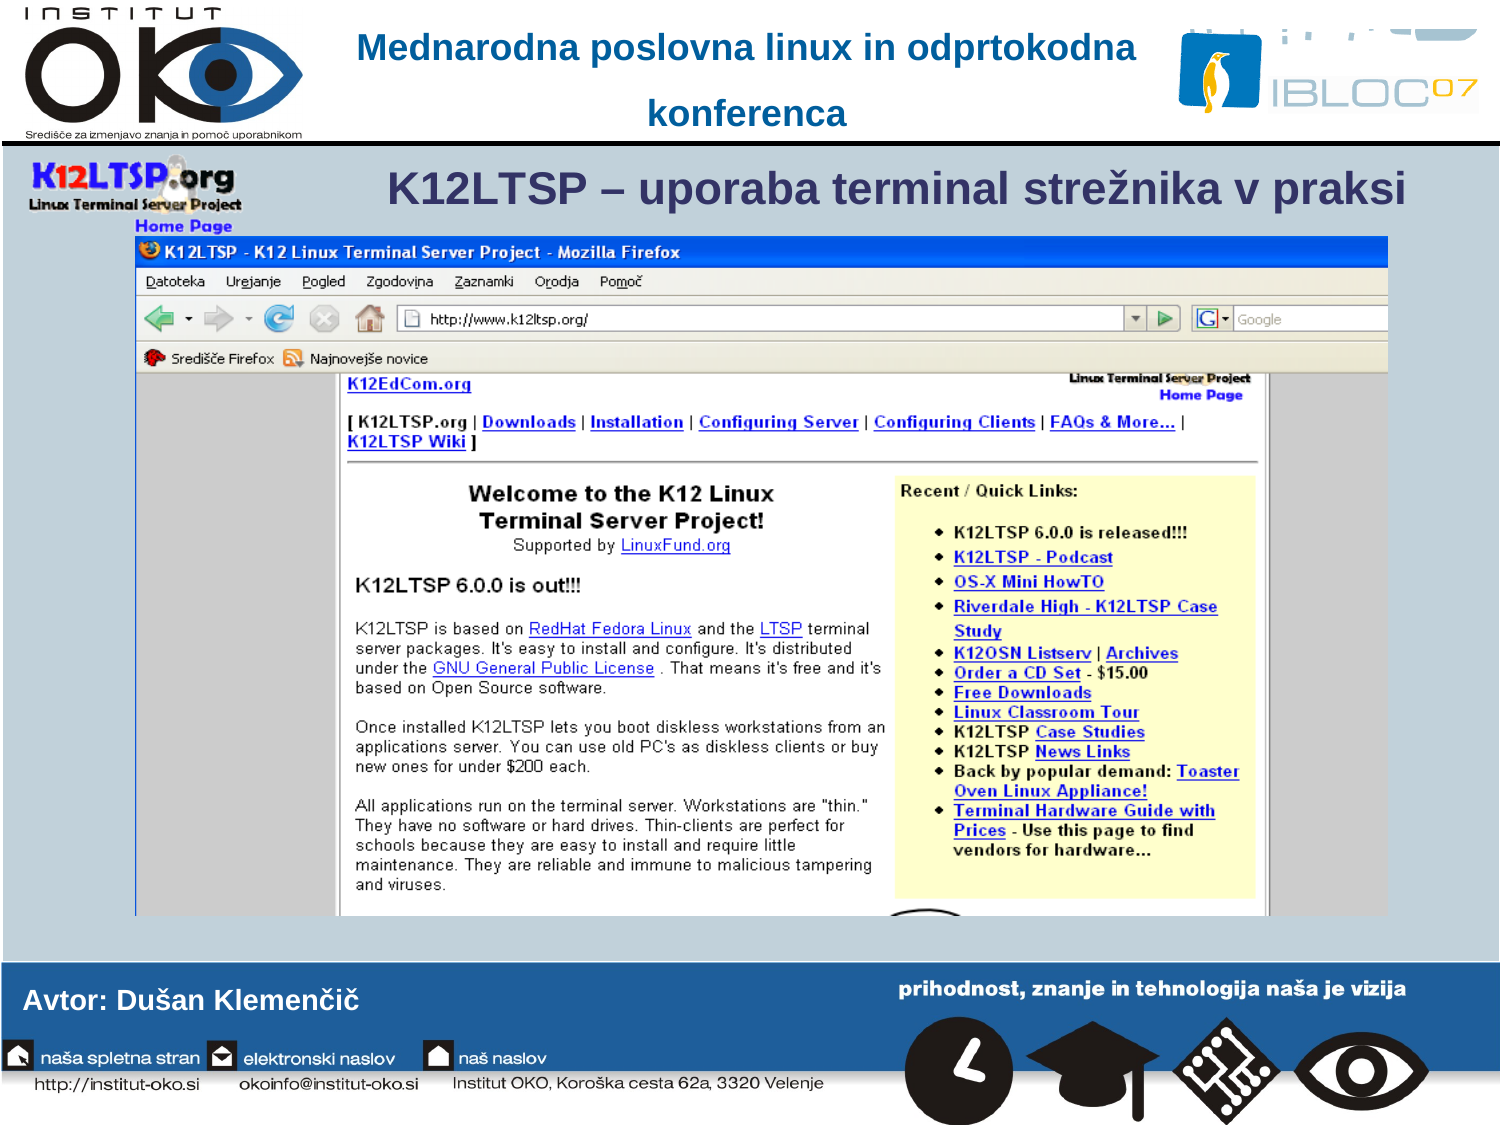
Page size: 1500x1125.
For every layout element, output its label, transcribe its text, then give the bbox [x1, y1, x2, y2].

title K12LTSP – uporaba terminal strežnika v praksi [348, 130, 1447, 249]
text_box Mednarodna poslovna linux in odprtokodna konferenca [326, 19, 1178, 141]
chart [1, 142, 1500, 962]
picture [1177, 29, 1479, 119]
text_box Avtor: Dušan Klemenčič [7, 976, 433, 1025]
picture [1, 962, 1500, 1125]
picture [17, 153, 1388, 916]
picture [25, 7, 303, 140]
